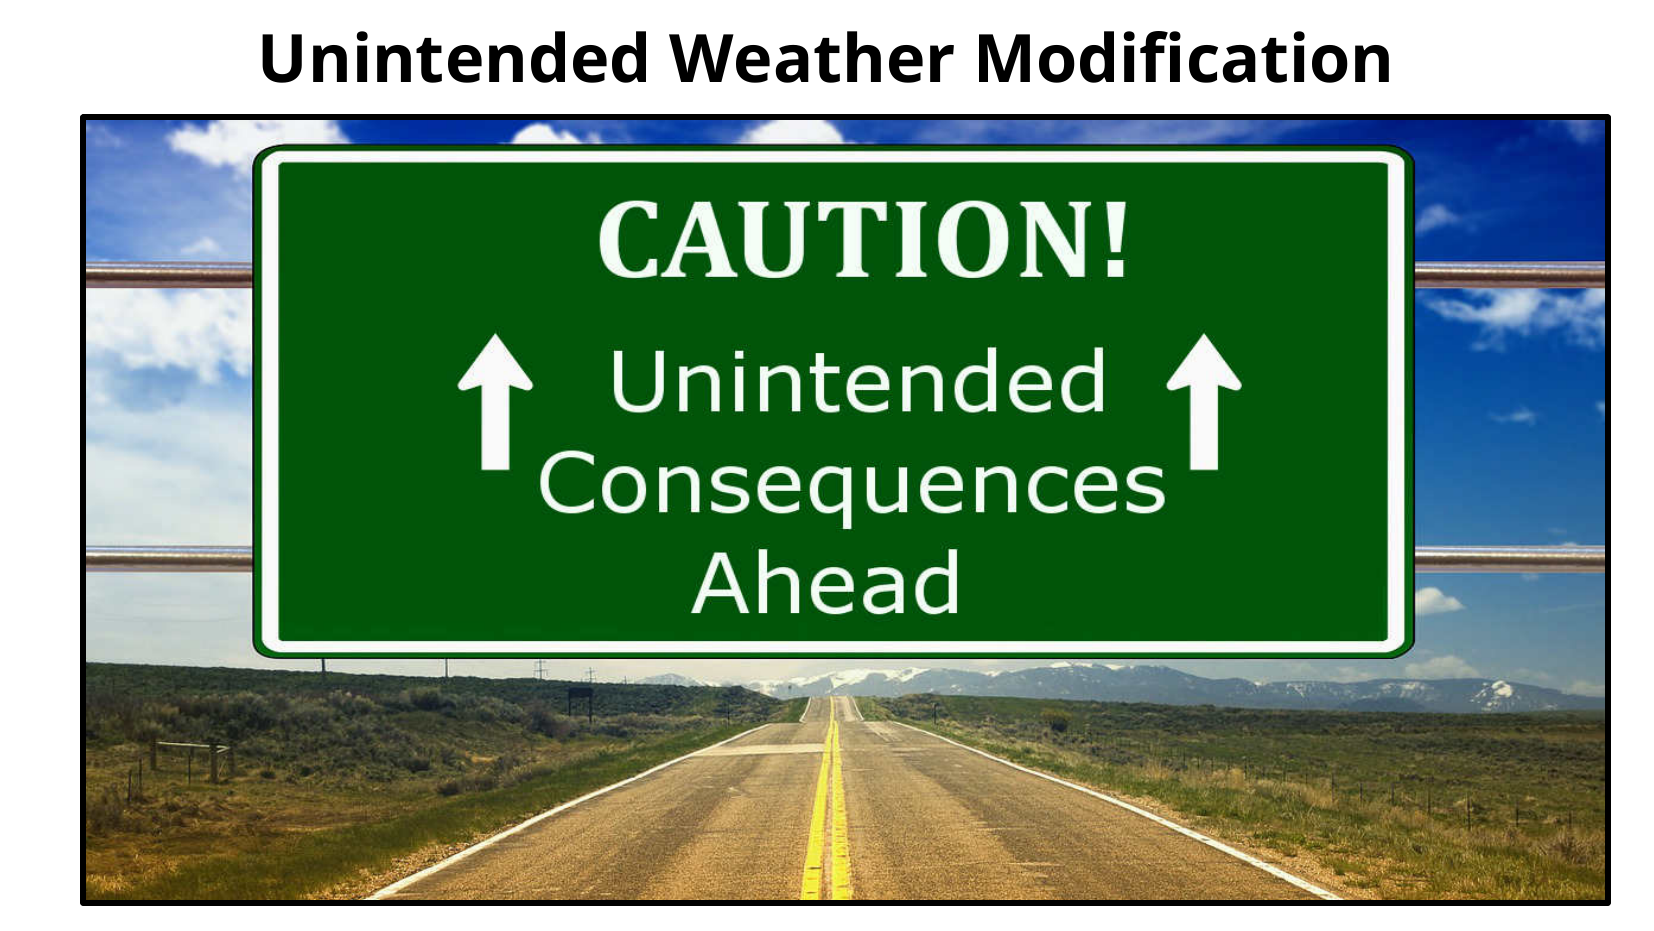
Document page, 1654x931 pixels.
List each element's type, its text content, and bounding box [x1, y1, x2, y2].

title Unintended Weather Modification [0, 2, 1654, 121]
picture [86, 120, 1605, 901]
